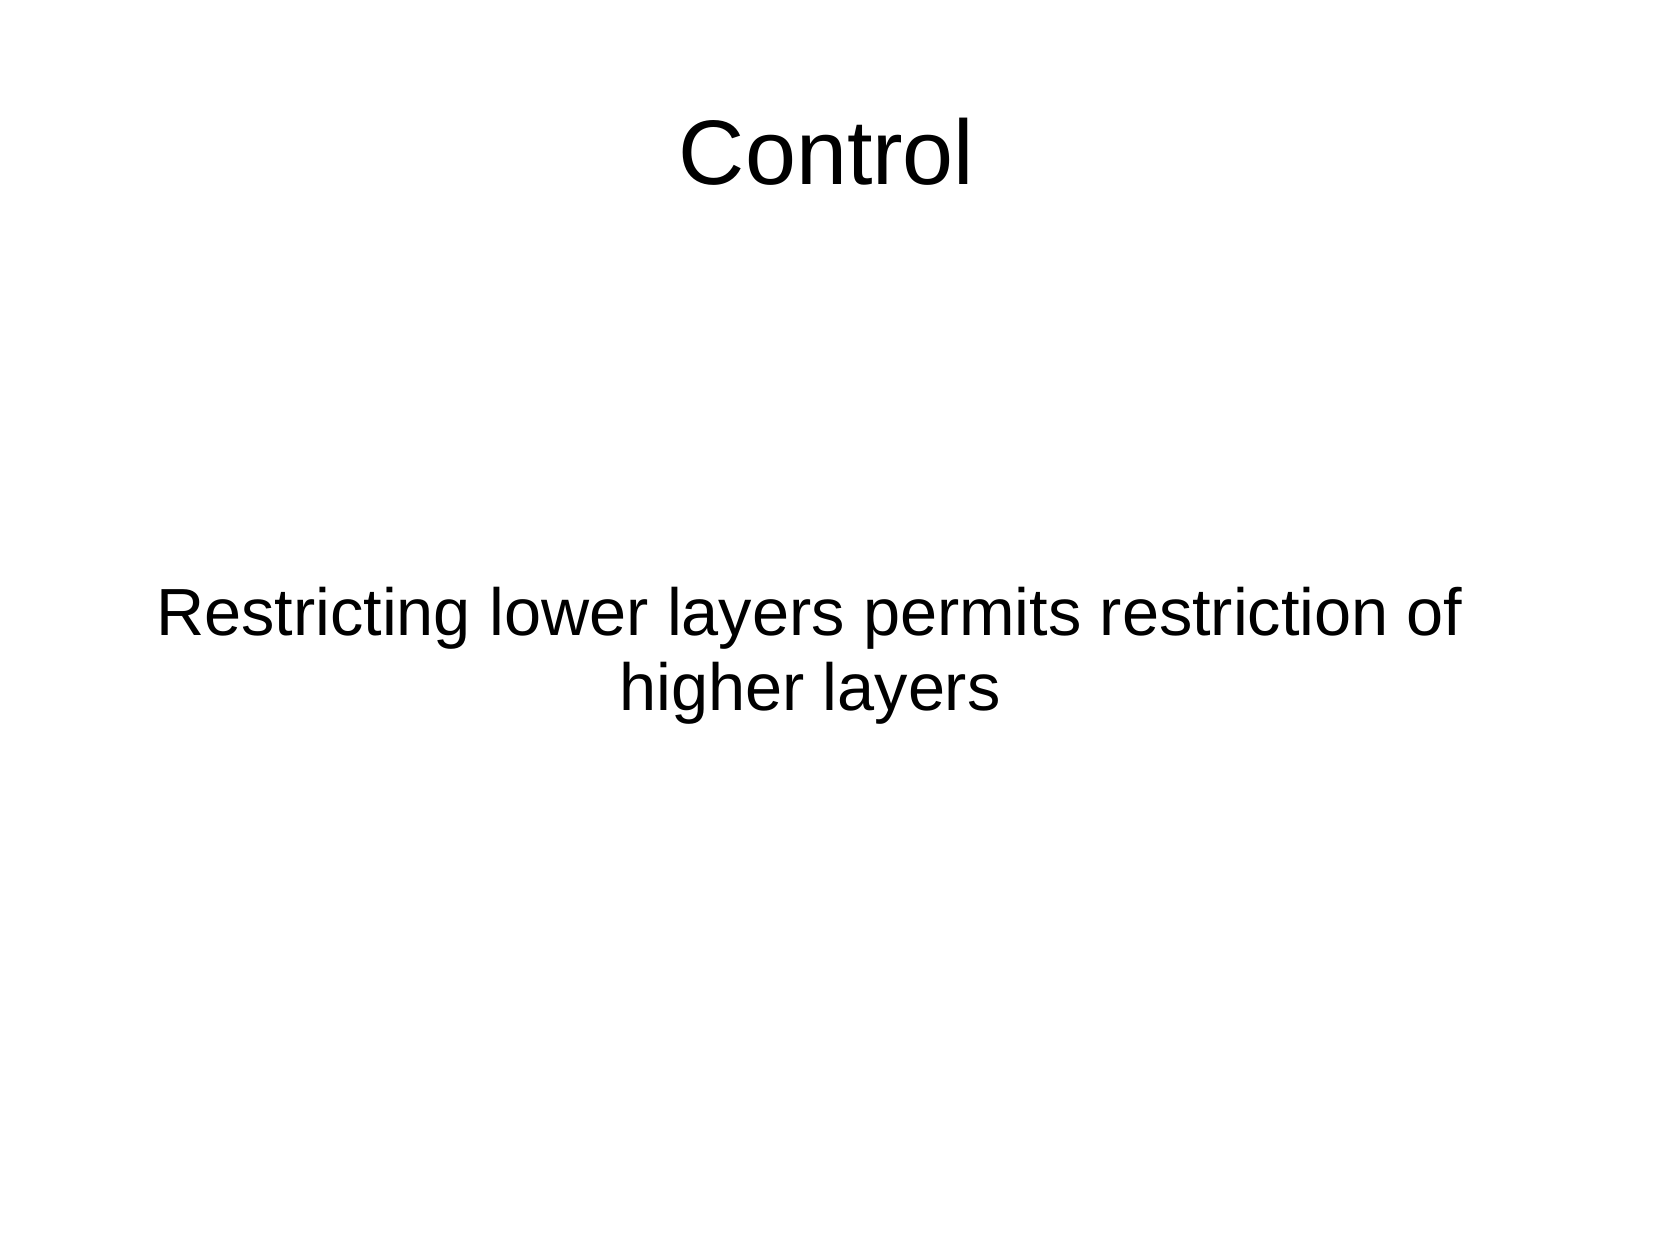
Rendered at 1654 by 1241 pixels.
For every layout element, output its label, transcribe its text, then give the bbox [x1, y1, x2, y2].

subtitle Restricting lower layers permits restriction of higher layers [82, 290, 1538, 1010]
title Control [82, 49, 1571, 257]
